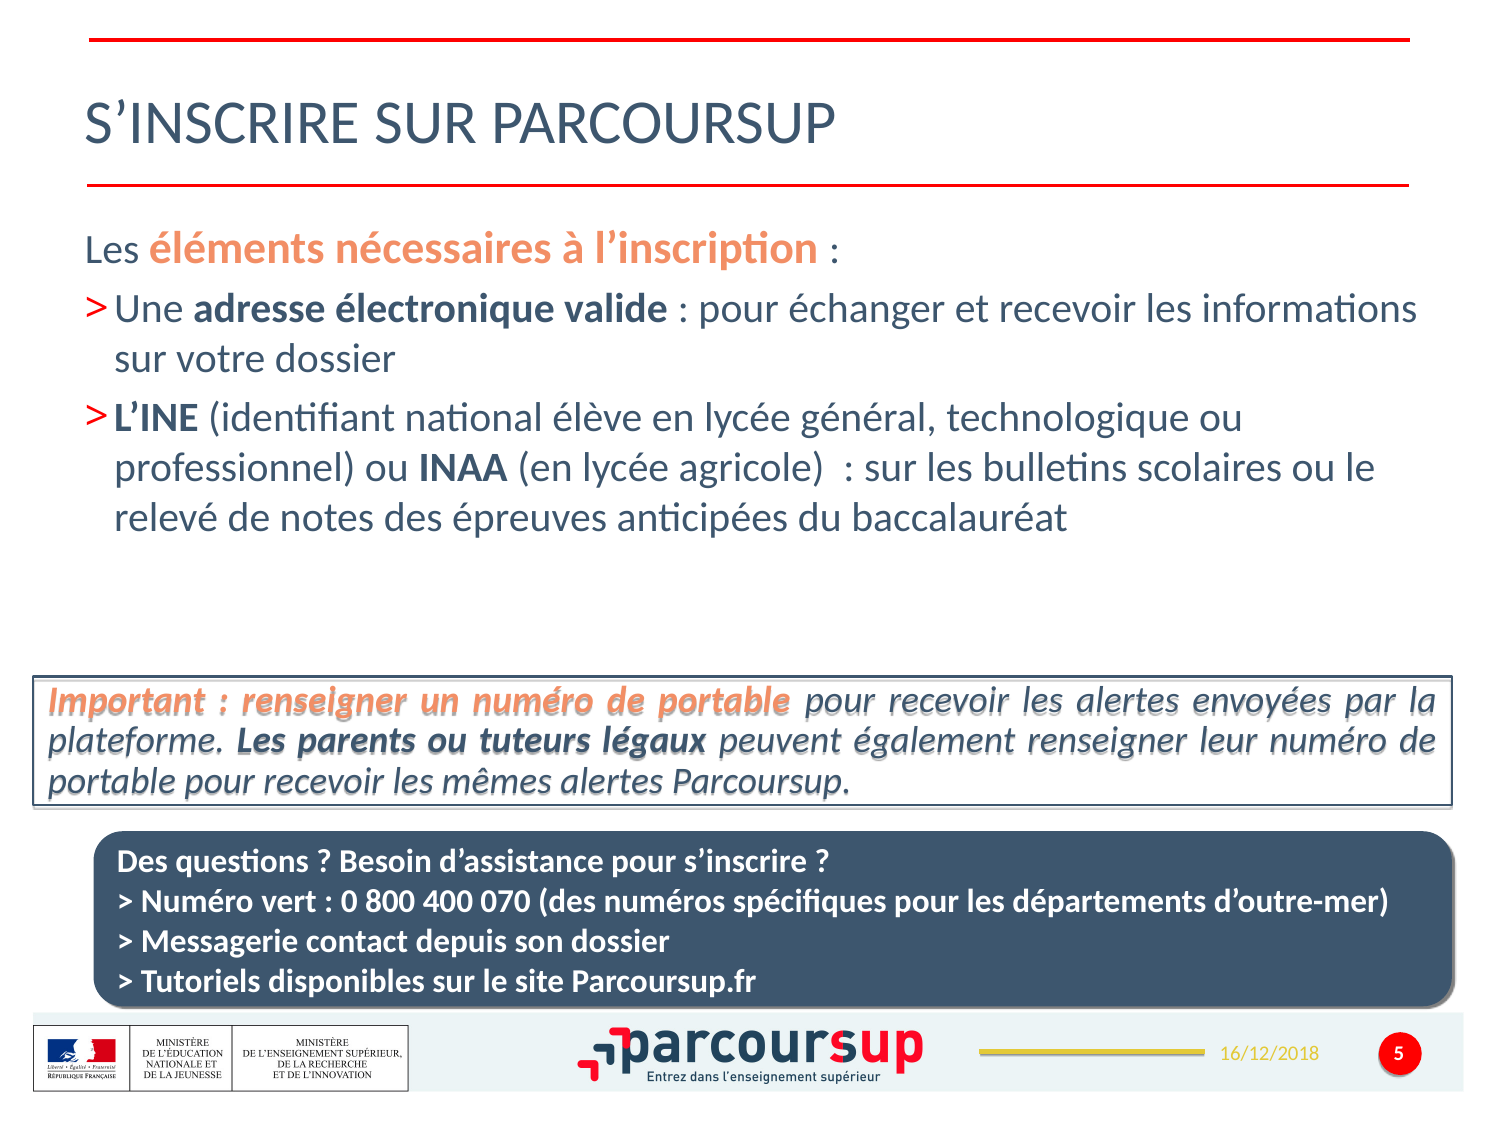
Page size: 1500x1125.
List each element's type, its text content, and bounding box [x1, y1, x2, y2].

text_box Des questions ? Besoin d’assistance pour s’inscrire ? > Numéro vert : 0 800 400 070 (des numéros spécifiques pour les départements d’outre-mer) > Messagerie contact depuis son dossier > Tutoriels disponibles sur le site Parcoursup.fr [93, 831, 1452, 1007]
title S’INSCRIRE SUR PARCOURSUP [69, 12, 1409, 210]
slide_number <numéro> [1368, 1031, 1430, 1074]
list Les éléments nécessaires à l’inscription : Une adresse électronique valide : pour échanger et recevoir les informations sur votre dossier L’INE (identifiant national élève en lycée général, technologique ou professionnel) ou INAA (en lycée agricole) : sur les bulletins scolaires ou le relevé de notes des épreuves anticipées du baccalauréat [69, 805, 1446, 1007]
picture [0, 0, 1499, 1124]
list Les éléments nécessaires à l’inscription : Une adresse électronique valide : pour échanger et recevoir les informations sur votre dossier L’INE (identifiant national élève en lycée général, technologique ou professionnel) ou INAA (en lycée agricole) : sur les bulletins scolaires ou le relevé de notes des épreuves anticipées du baccalauréat [69, 210, 1446, 676]
text_box Important : renseigner un numéro de portable pour recevoir les alertes envoyées par la plateforme. Les parents ou tuteurs légaux peuvent également renseigner leur numéro de portable pour recevoir les mêmes alertes Parcoursup. [33, 676, 1452, 805]
